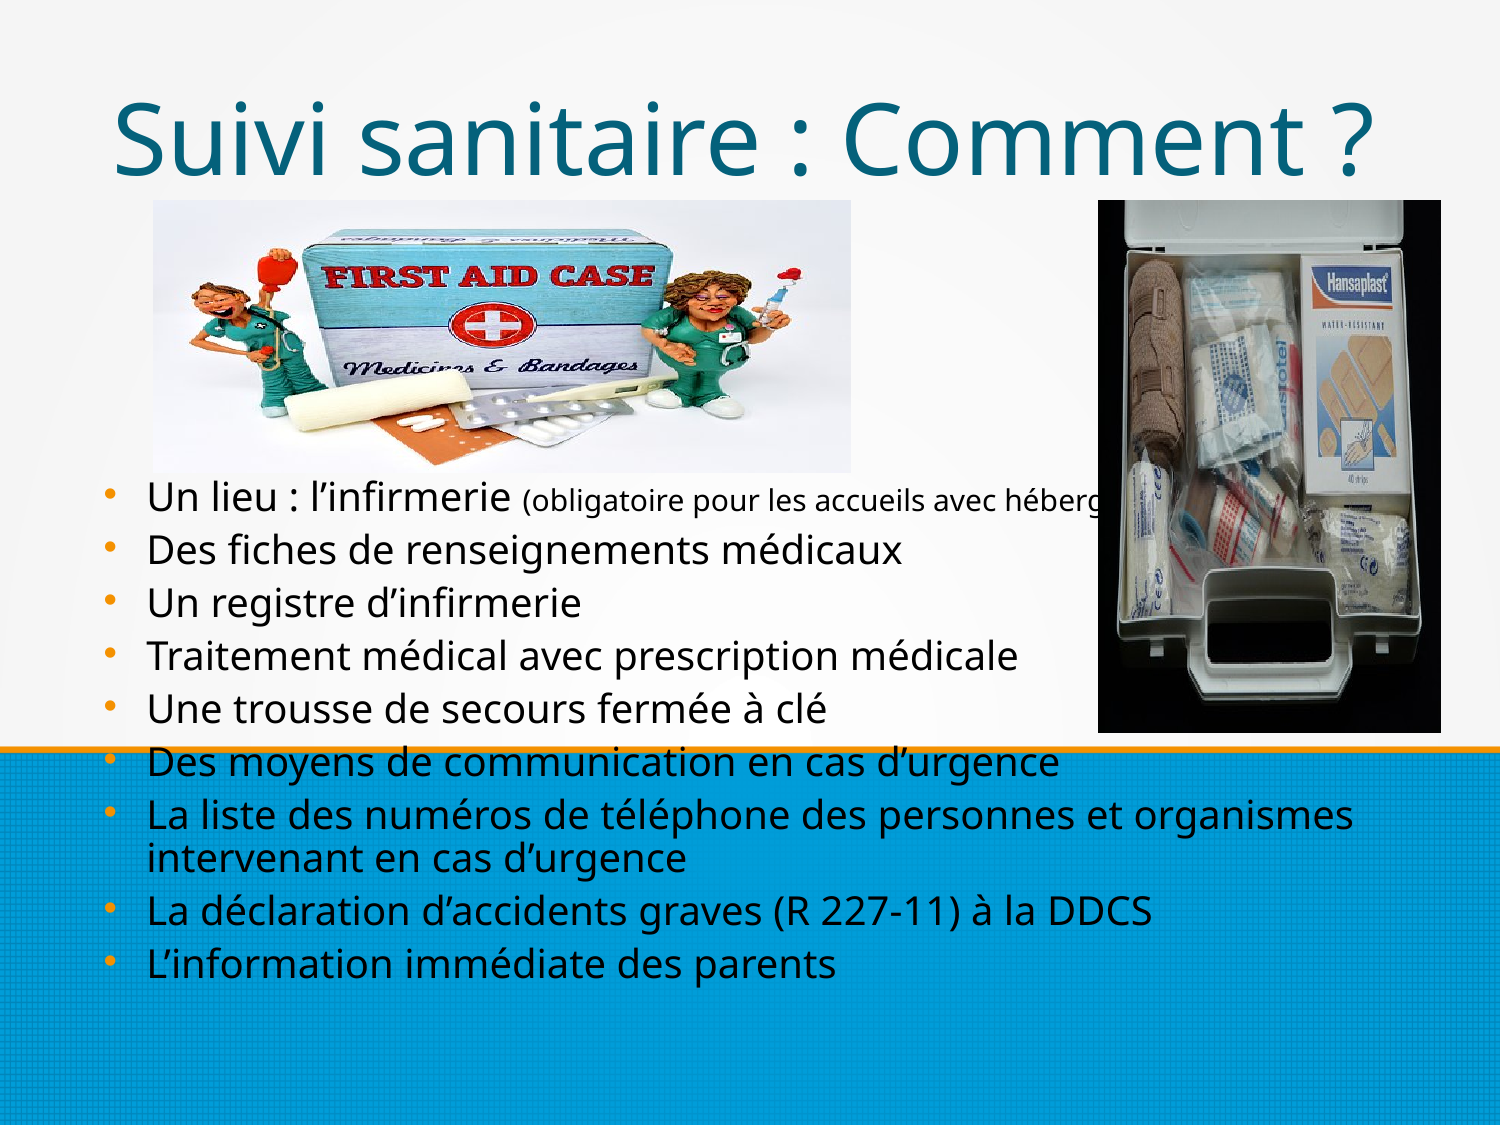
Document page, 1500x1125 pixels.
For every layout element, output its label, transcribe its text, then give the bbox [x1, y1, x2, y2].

picture [0, 0, 1500, 753]
title Suivi sanitaire : Comment ? [37, 23, 1451, 249]
list Un lieu : l’infirmerie (obligatoire pour les accueils avec hébergement) Des fiches de renseignements médicaux Un registre d’infirmerie Traitement médical avec prescription médicale Une trousse de secours fermée à clé Des moyens de communication en cas d’urgence La liste des numéros de téléphone des personnes et organismes intervenant en cas d’urgence La déclaration d’accidents graves (R 227-11) à la DDCS L’information immédiate des parents [74, 312, 1451, 1000]
